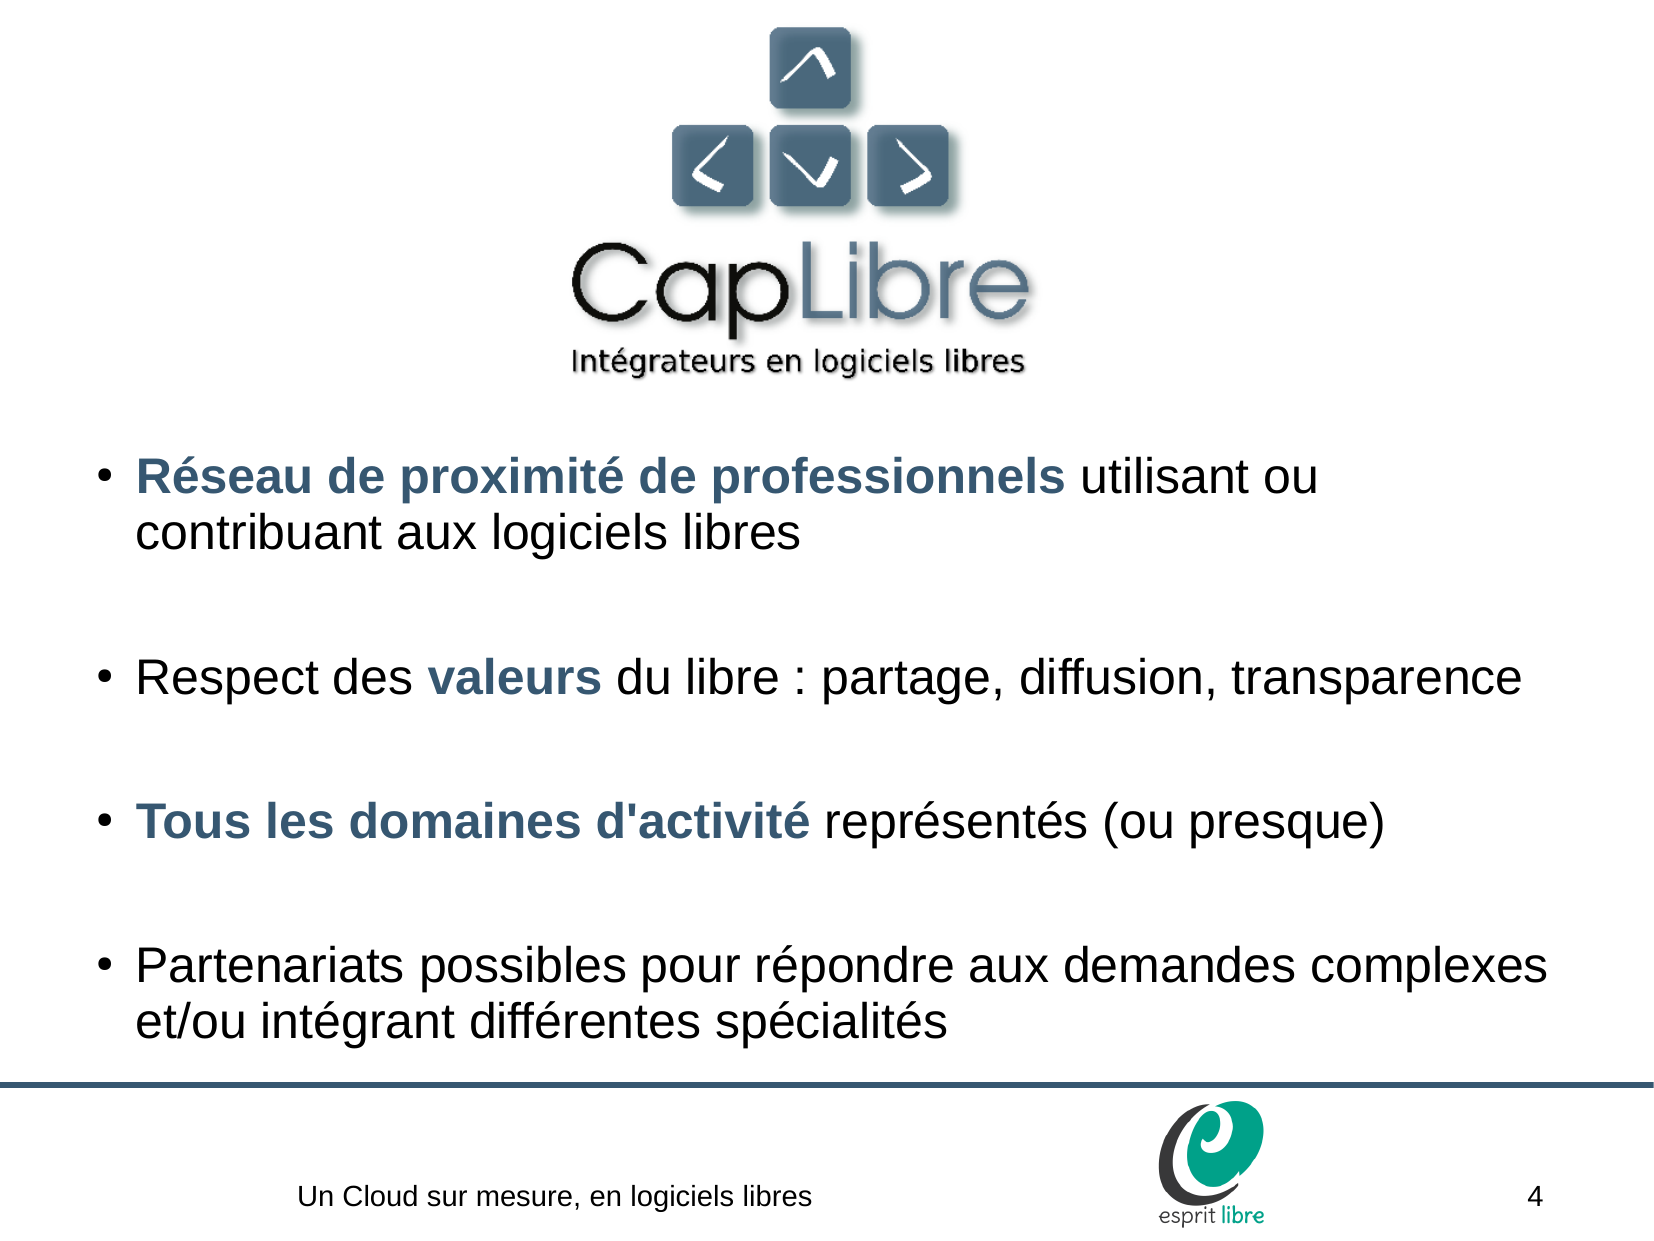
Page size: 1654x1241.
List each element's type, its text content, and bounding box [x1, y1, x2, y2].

picture [531, 12, 1065, 390]
list Réseau de proximité de professionnels utilisant ou contribuant aux logiciels libres Respect des valeurs du libre : partage, diffusion, transparence Tous les domaines d'activité représentés (ou presque) Partenariats possibles pour répondre aux demandes complexes et/ou intégrant différentes spécialités [82, 448, 1571, 1052]
picture [1145, 1098, 1276, 1229]
